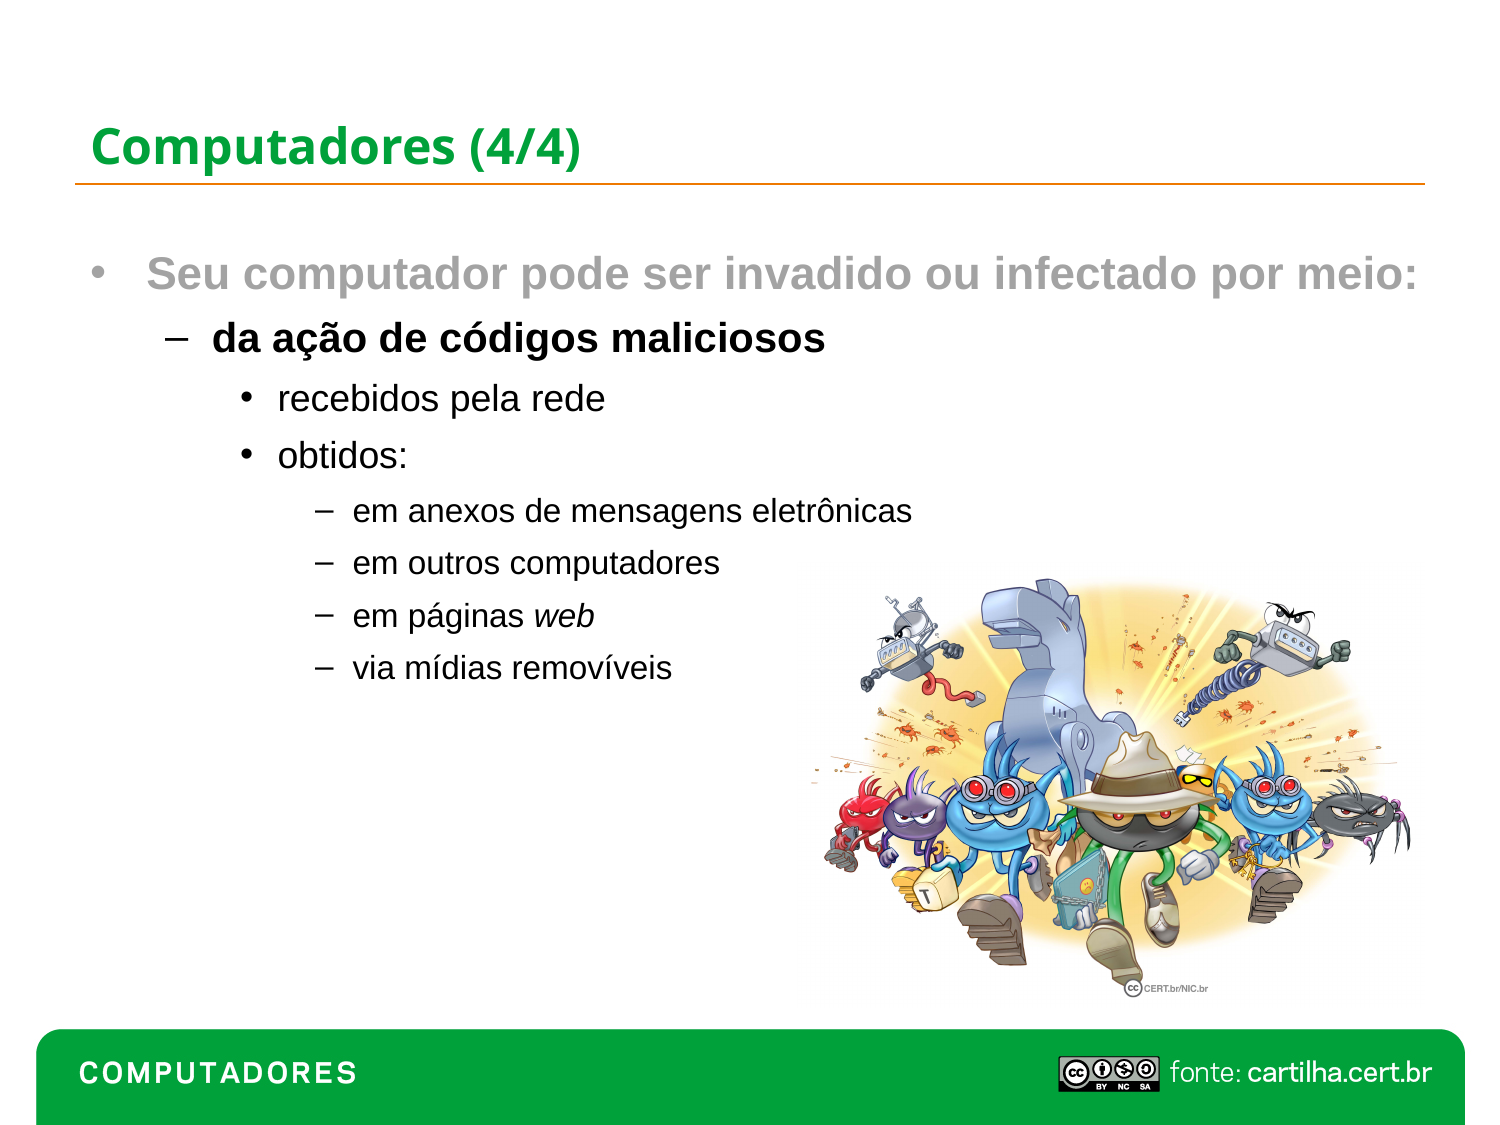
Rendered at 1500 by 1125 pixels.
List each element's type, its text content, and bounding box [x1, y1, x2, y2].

list Seu computador pode ser invadido ou infectado por meio: da ação de códigos maliciosos recebidos pela rede obtidos: em anexos de mensagens eletrônicas em outros computadores em páginas web via mídias removíveis [75, 236, 1459, 979]
title Computadores (4/4) [75, 54, 1425, 182]
picture [0, 0, 1500, 1125]
